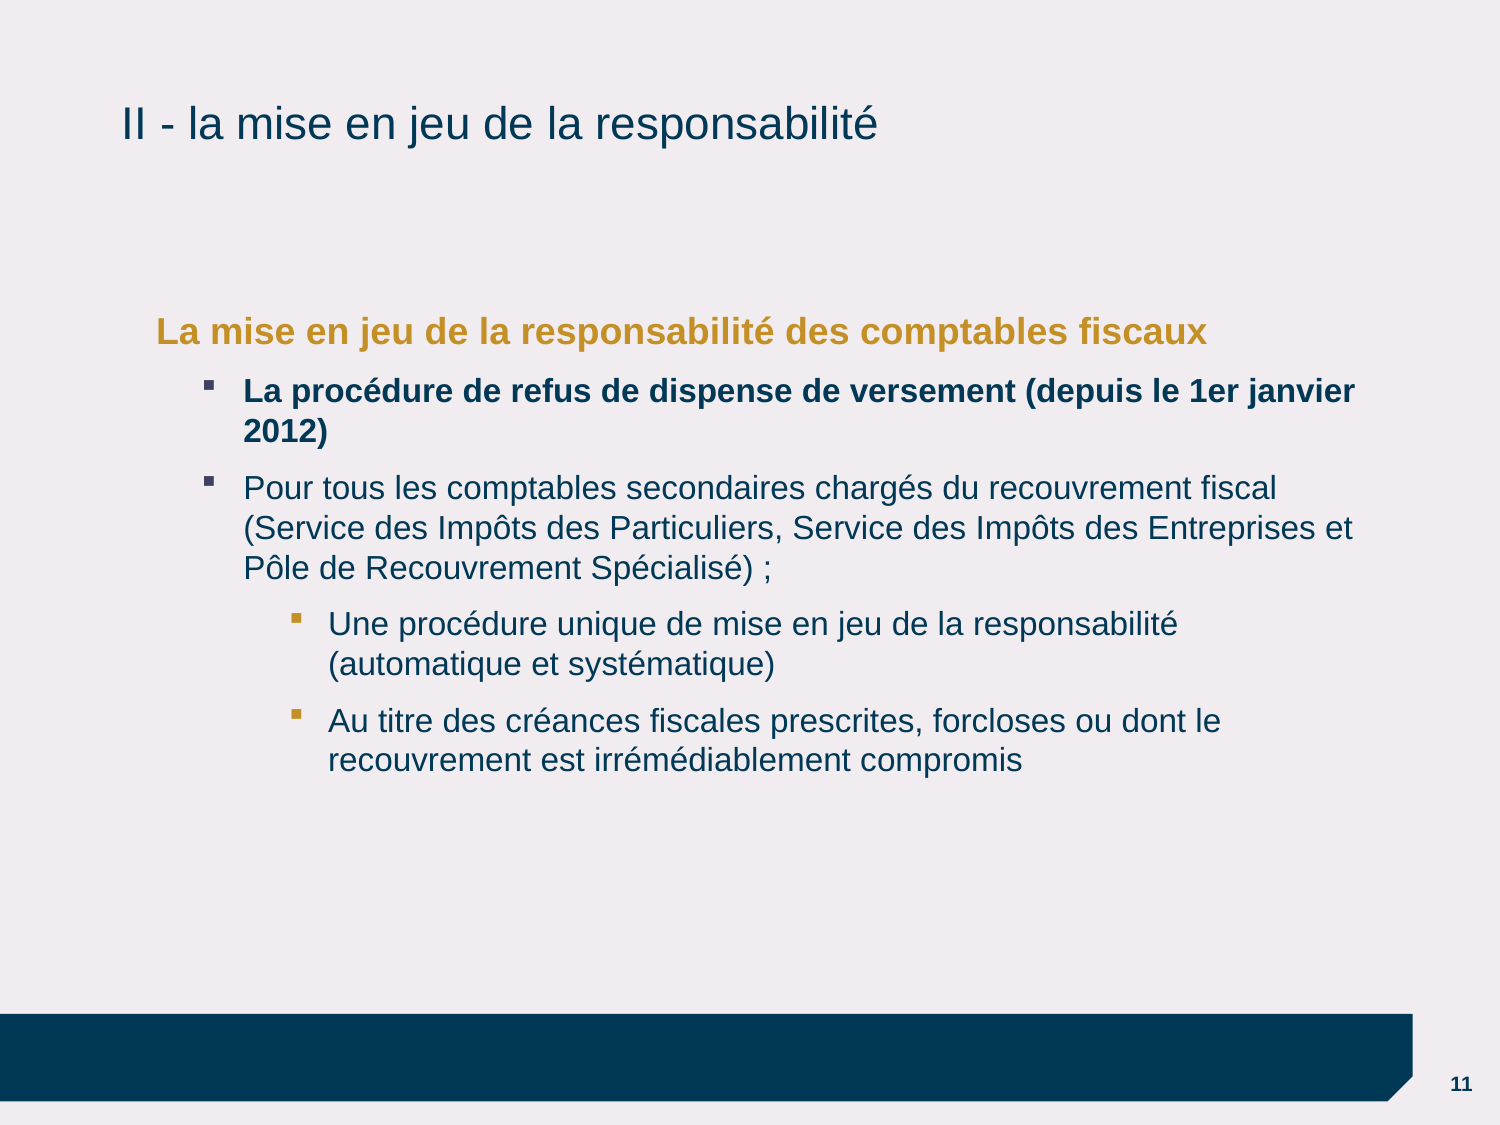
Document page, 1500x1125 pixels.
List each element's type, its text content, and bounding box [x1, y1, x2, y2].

text_box II - la mise en jeu de la responsabilité [121, 68, 1438, 180]
list La mise en jeu de la responsabilité des comptables fiscaux La procédure de refus de dispense de versement (depuis le 1er janvier 2012) Pour tous les comptables secondaires chargés du recouvrement fiscal (Service des Impôts des Particuliers, Service des Impôts des Entreprises et Pôle de Recouvrement Spécialisé) ; Une procédure unique de mise en jeu de la responsabilité (automatique et systématique) Au titre des créances fiscales prescrites, forcloses ou dont le recouvrement est irrémédiablement compromis [112, 307, 1369, 989]
